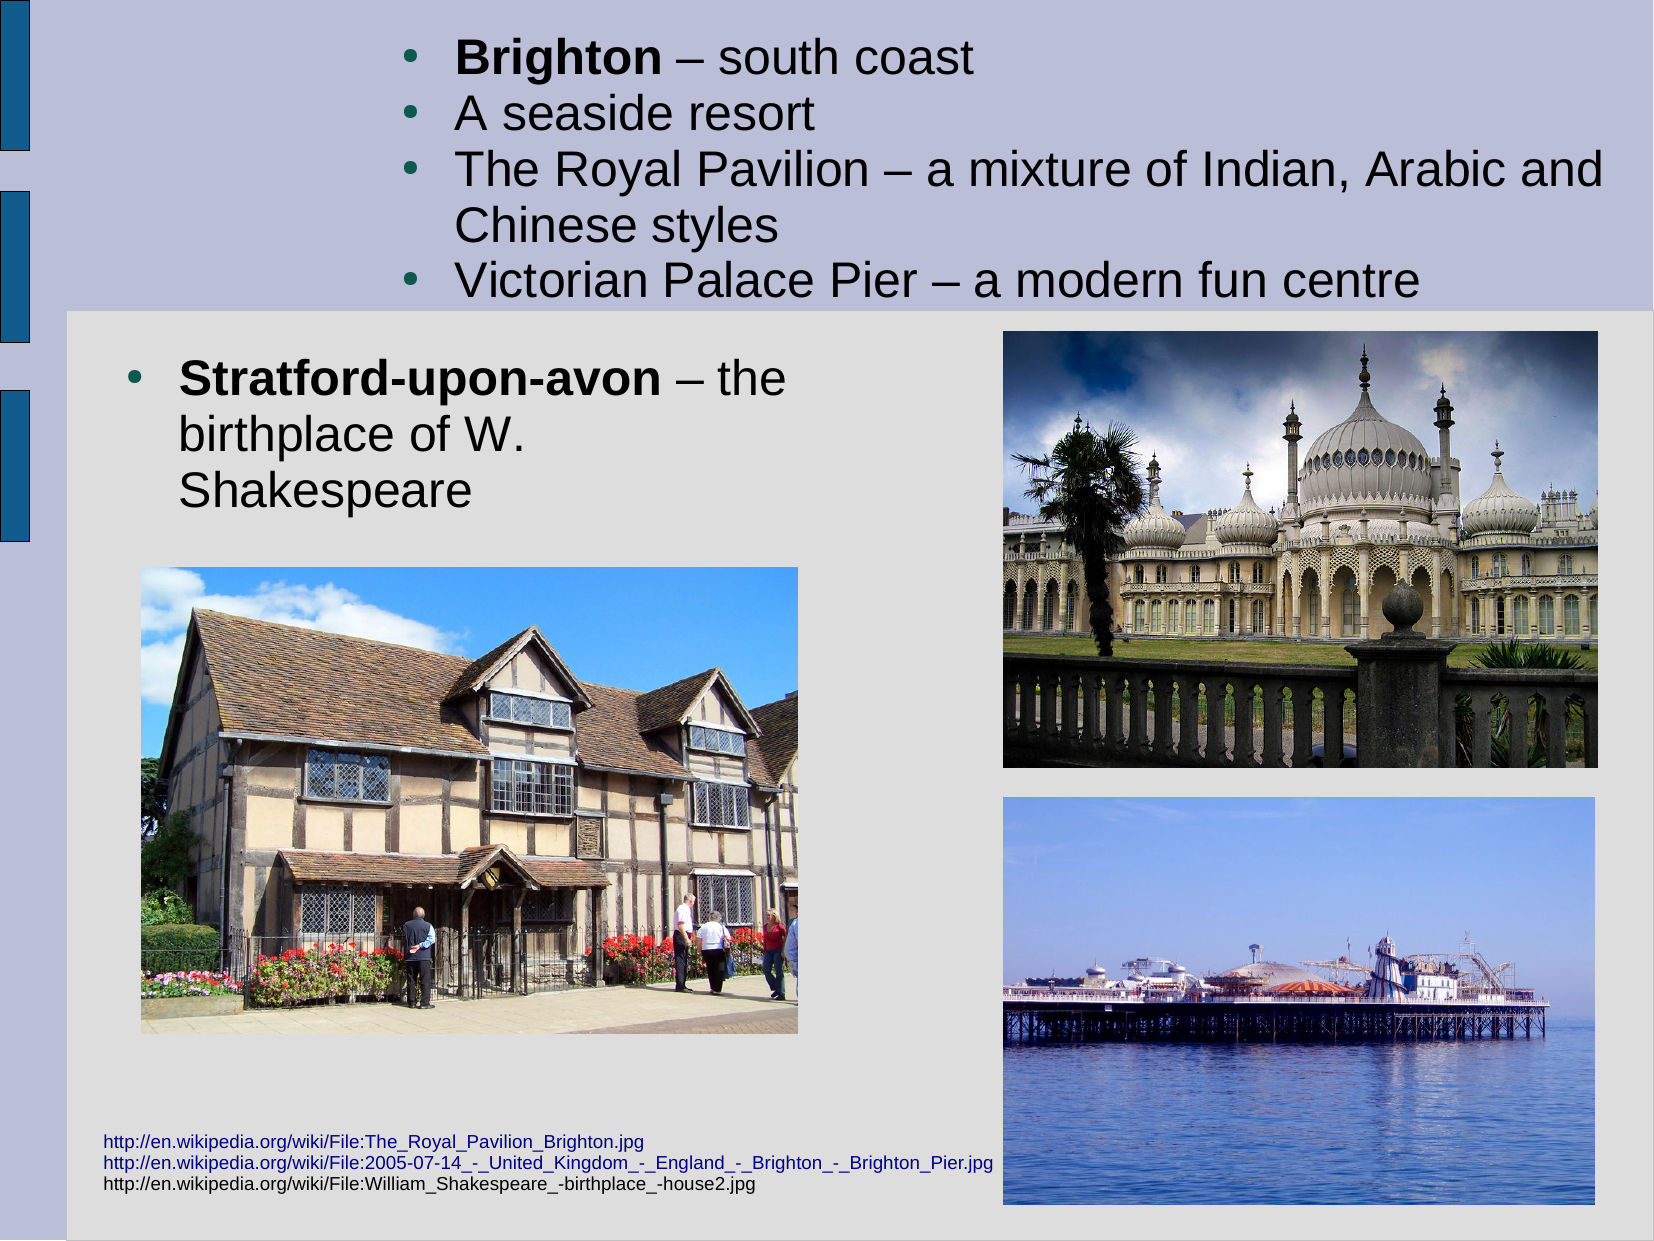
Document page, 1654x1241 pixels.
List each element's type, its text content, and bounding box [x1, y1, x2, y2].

picture [141, 567, 798, 1034]
text_box http://en.wikipedia.org/wiki/File:The_Royal_Pavilion_Brighton.jpg http://en.wikipedia.org/wiki/File:2005-07-14_-_United_Kingdom_-_England_-_Brighton_-_Brighton_Pier.jpg http://en.wikipedia.org/wiki/File:William_Shakespeare_-birthplace_-house2.jpg [88, 1124, 1188, 1202]
list Stratford-upon-avon – the birthplace of W. Shakespeare [108, 350, 383, 1034]
picture [1003, 331, 1598, 768]
picture [1003, 797, 1595, 1205]
list Brighton – south coast A seaside resort The Royal Pavilion – a mixture of Indian, Arabic and Chinese styles Victorian Palace Pier – a modern fun centre [383, 29, 1625, 811]
